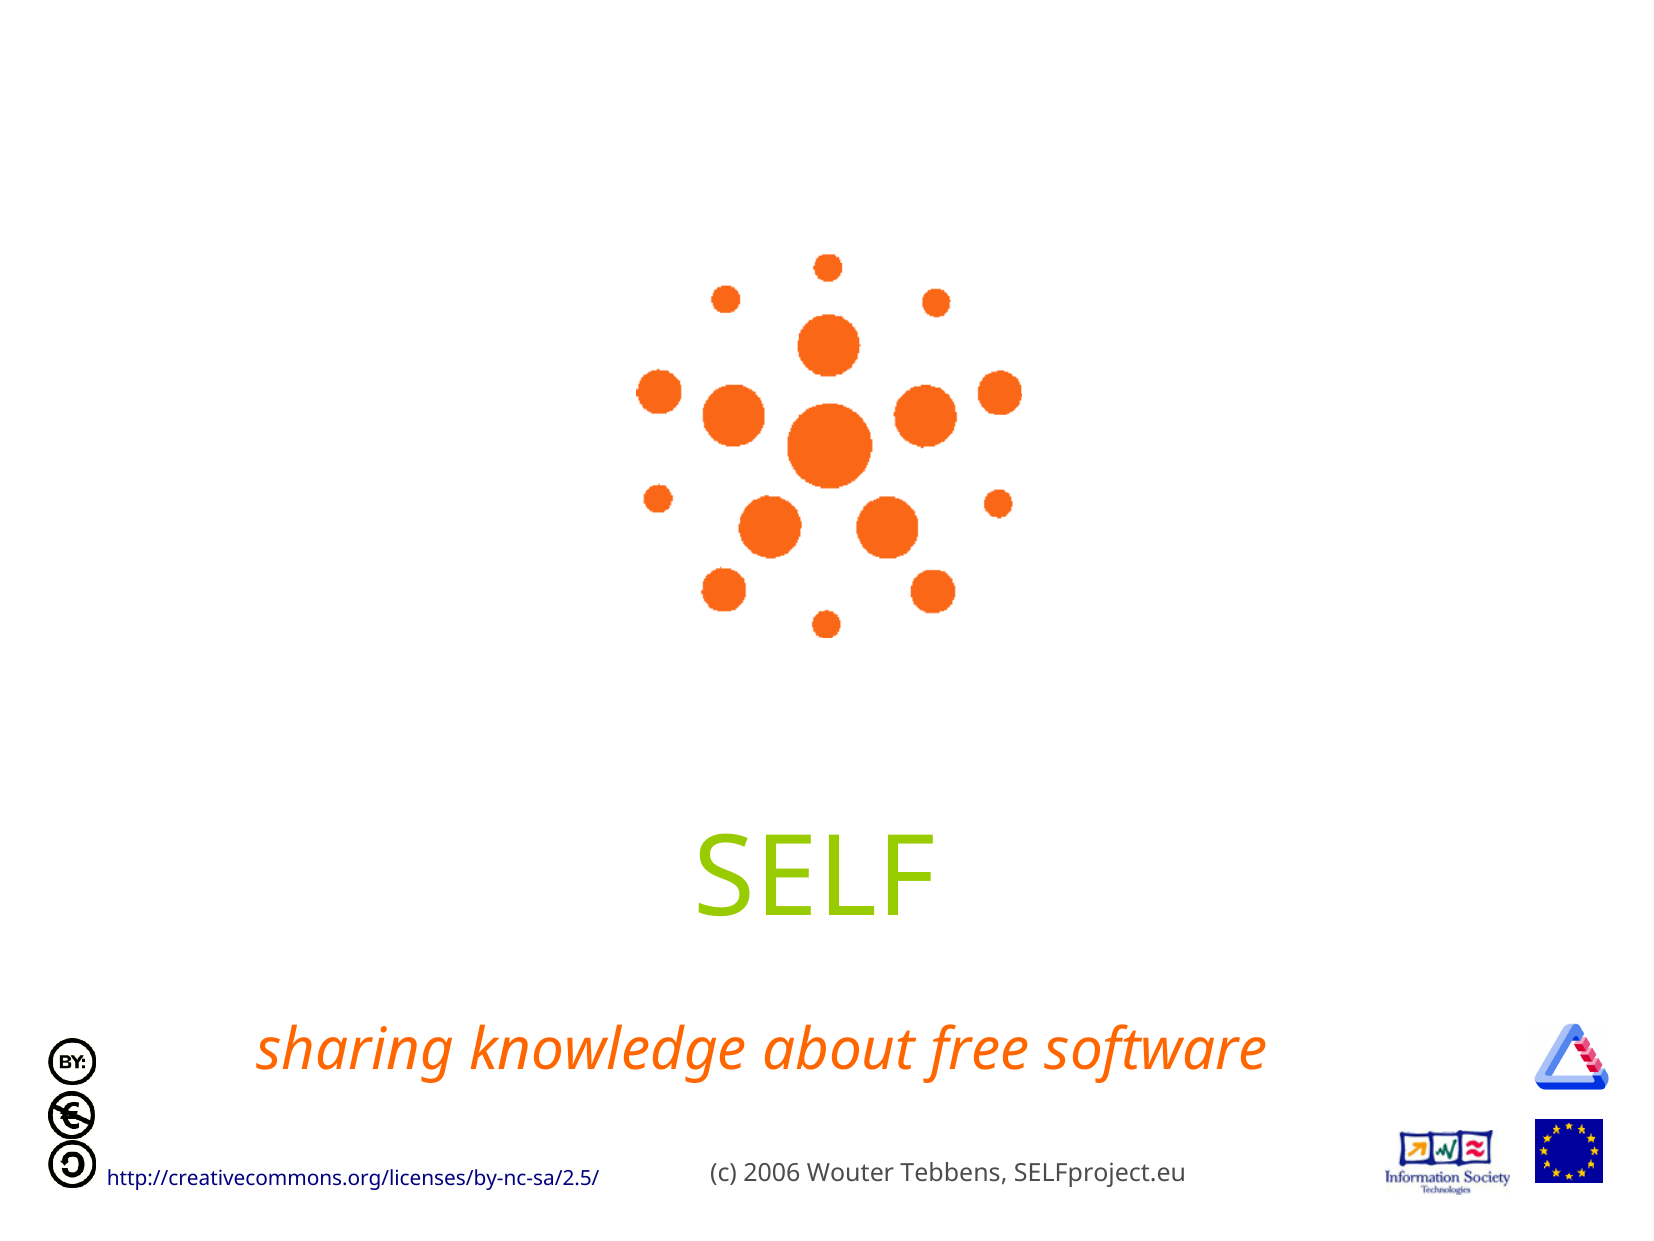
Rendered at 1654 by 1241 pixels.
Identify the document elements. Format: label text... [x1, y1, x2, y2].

picture [48, 1091, 95, 1139]
picture [48, 1140, 96, 1188]
picture [1535, 1119, 1603, 1183]
text_box SELF [694, 794, 965, 926]
picture [48, 1038, 96, 1085]
picture [1534, 1023, 1609, 1091]
picture [1385, 1130, 1510, 1195]
picture [636, 252, 1022, 638]
text_box sharing knowledge about free software [256, 1006, 1401, 1075]
